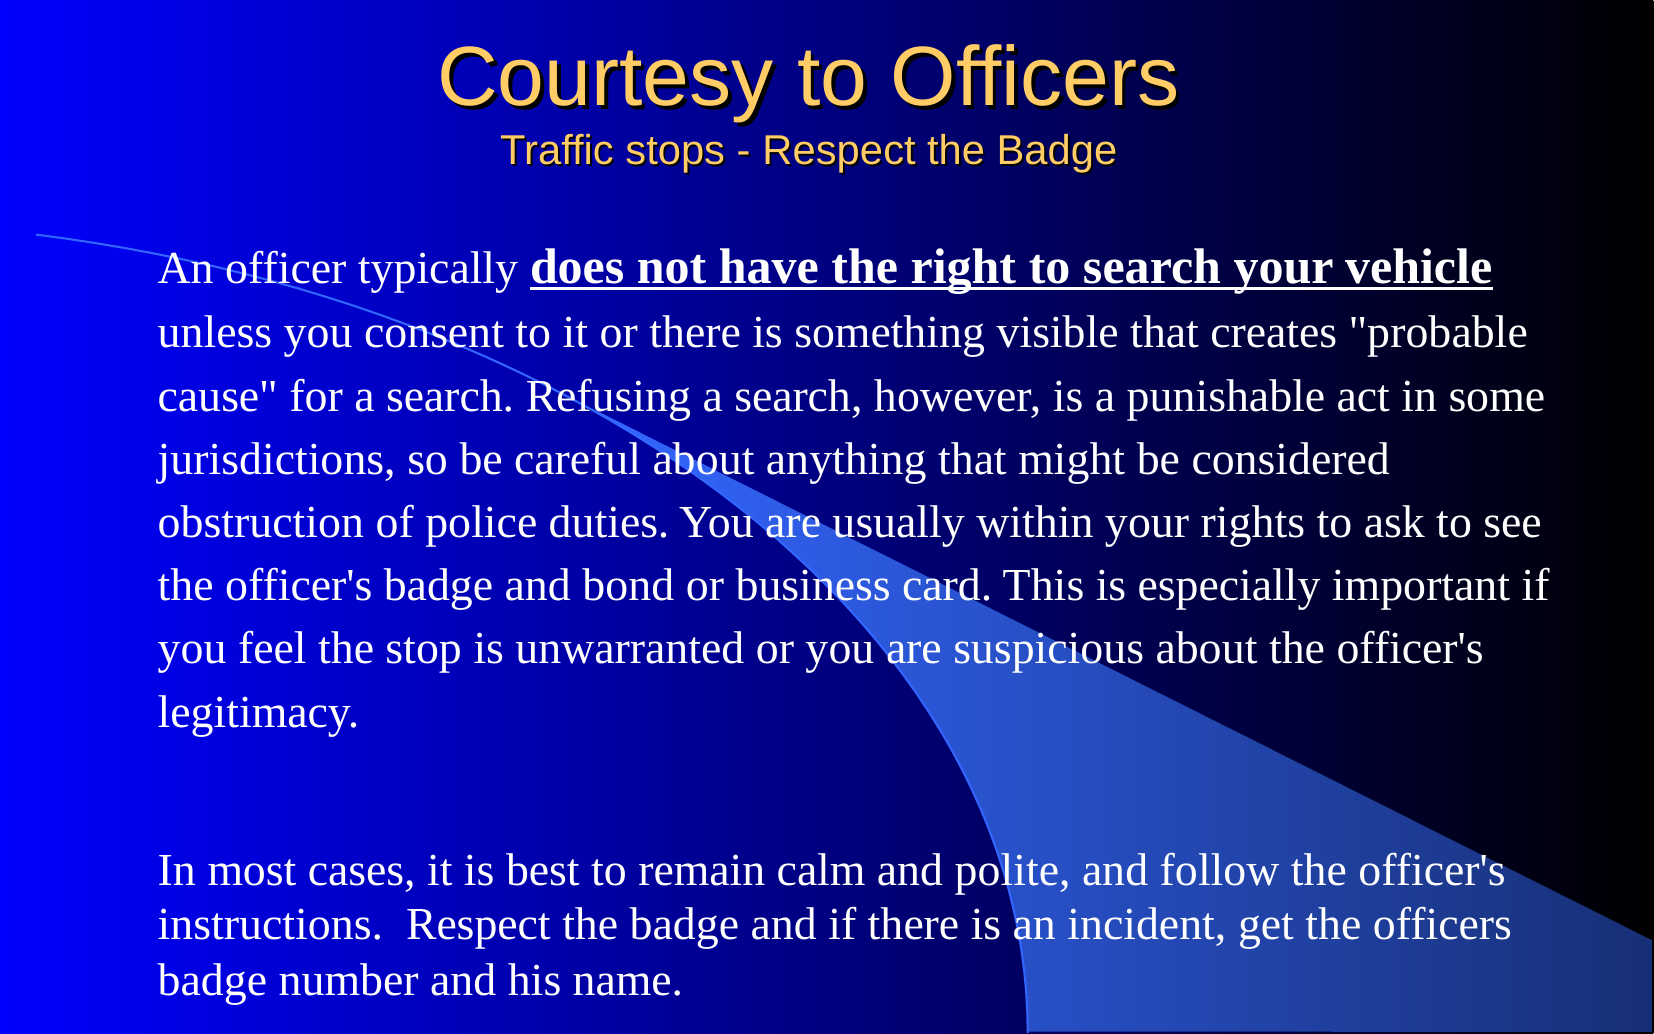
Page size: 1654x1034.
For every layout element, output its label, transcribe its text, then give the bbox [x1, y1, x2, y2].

list An officer typically does not have the right to search your vehicle unless you consent to it or there is something visible that creates "probable cause" for a search. Refusing a search, however, is a punishable act in some jurisdictions, so be careful about anything that might be considered obstruction of police duties. You are usually within your rights to ask to see the officer's badge and bond or business card. This is especially important if you feel the stop is unwarranted or you are suspicious about the officer's legitimacy. In most cases, it is best to remain calm and polite, and follow the officer's instructions. Respect the badge and if there is an incident, get the officers badge number and his name. [106, 225, 1561, 1006]
title Courtesy to Officers Traffic stops - Respect the Badge [106, 13, 1511, 181]
